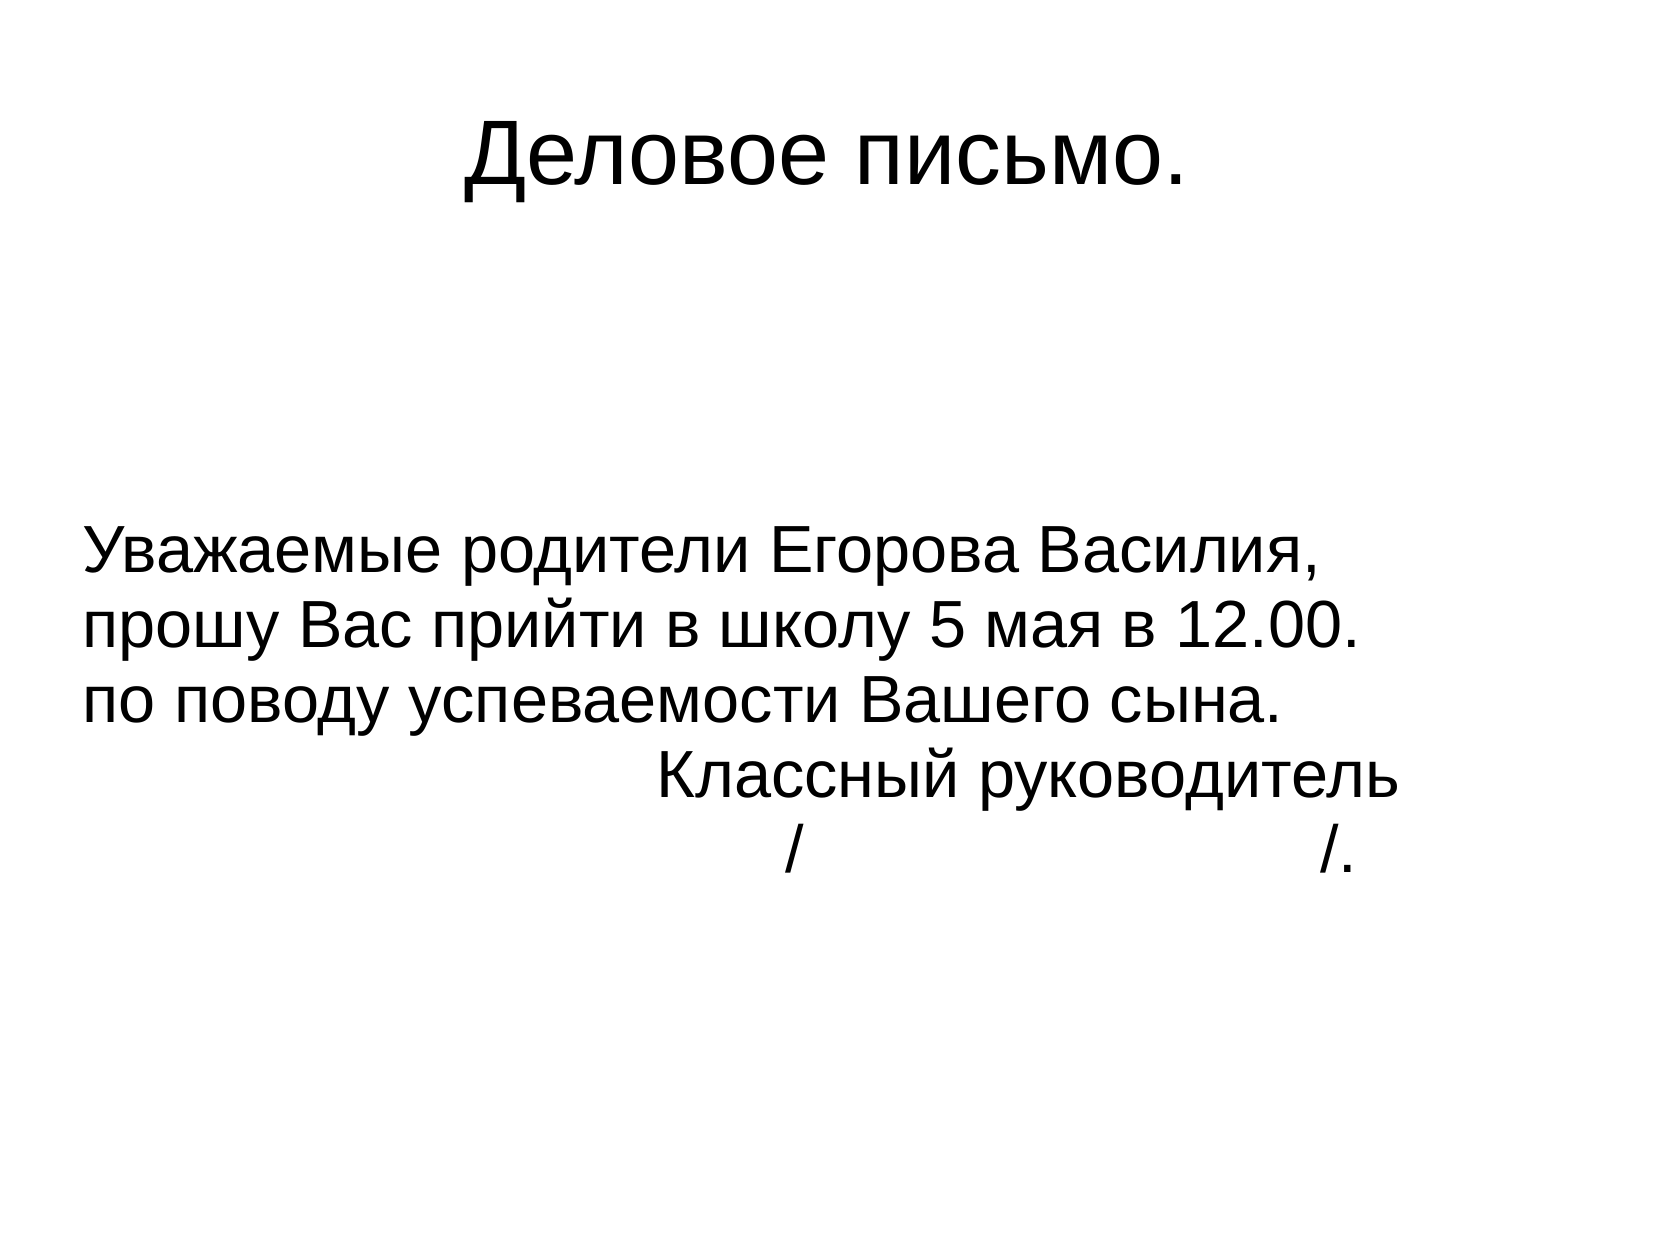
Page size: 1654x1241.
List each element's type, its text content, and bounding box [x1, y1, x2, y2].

title Деловое письмо. [82, 56, 1571, 250]
subtitle Уважаемые родители Егорова Василия, прошу Вас прийти в школу 5 мая в 12.00. по поводу успеваемости Вашего сына. Классный руководитель / /. [82, 297, 1571, 1102]
